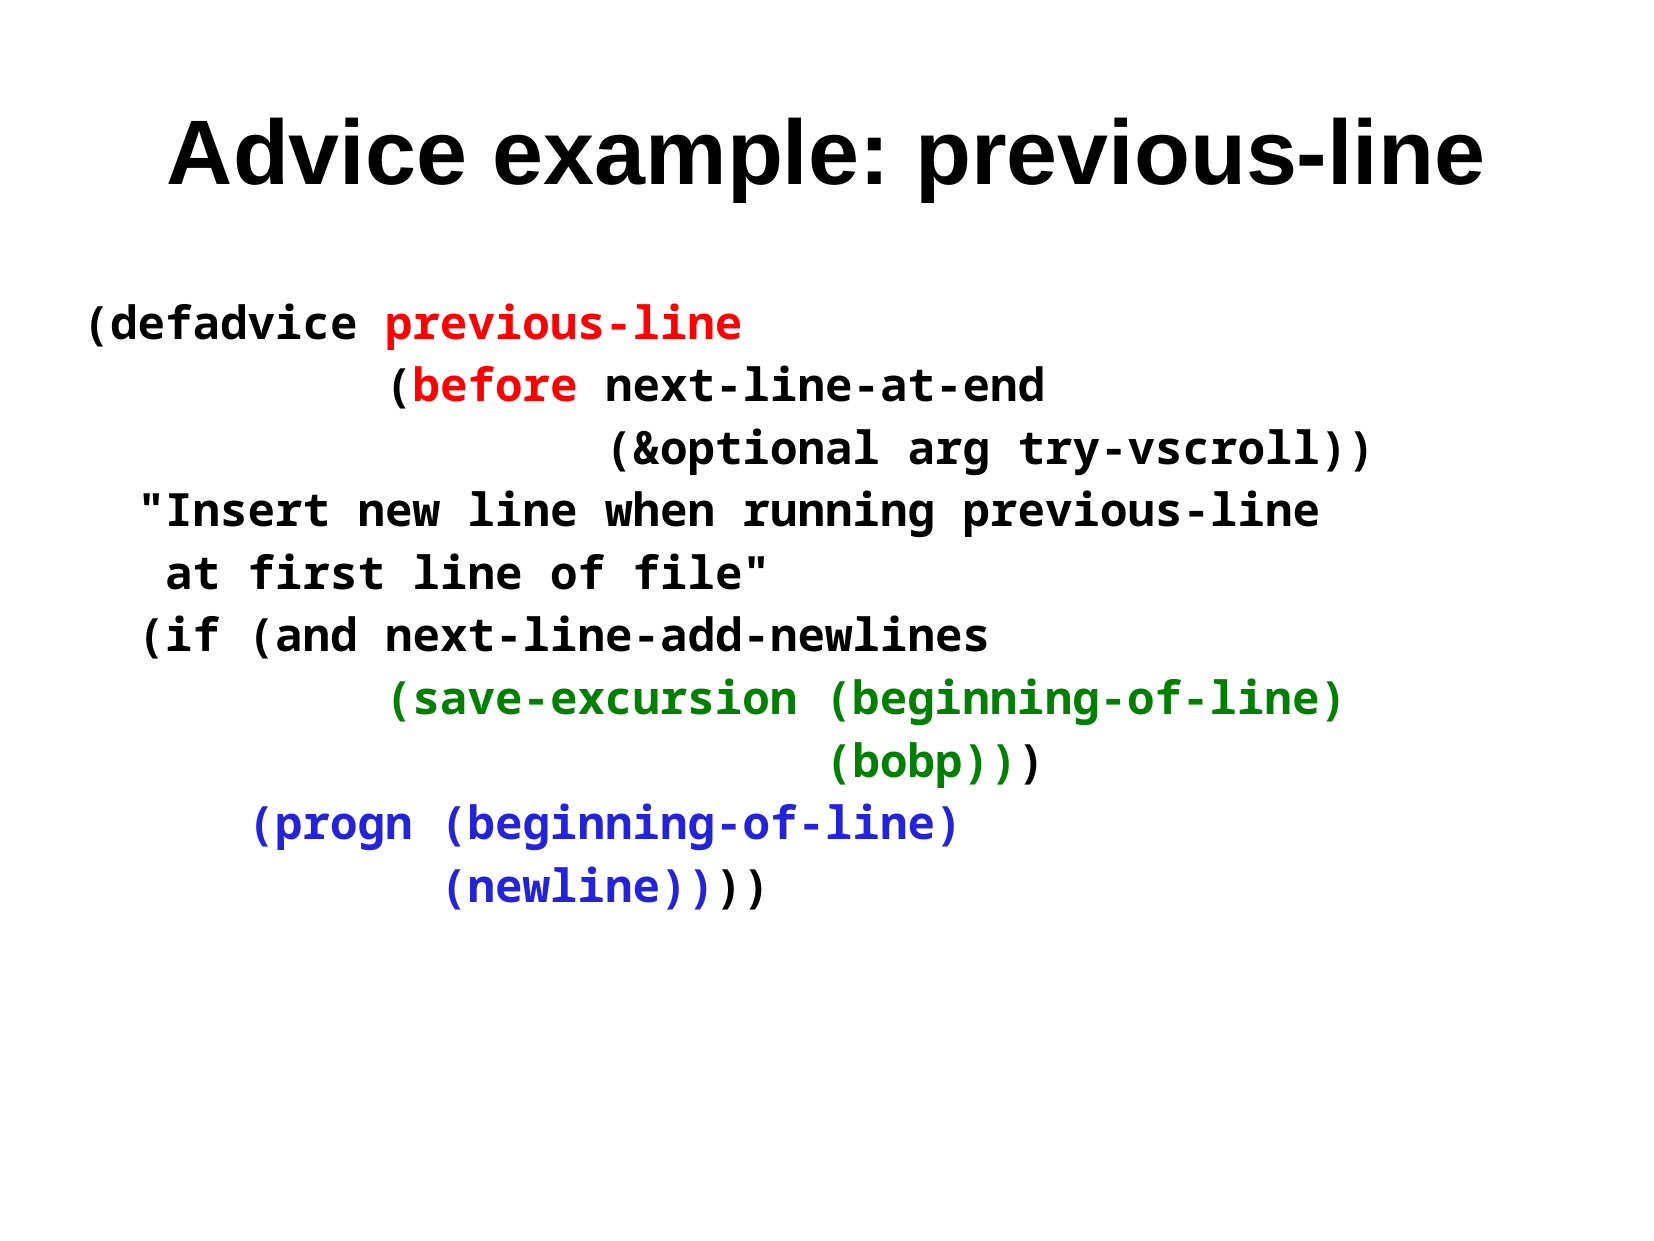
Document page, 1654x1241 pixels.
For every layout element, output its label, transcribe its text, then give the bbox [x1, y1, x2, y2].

list (defadvice previous-line (before next-line-at-end (&optional arg try-vscroll)) "Insert new line when running previous-line at first line of file" (if (and next-line-add-newlines (save-excursion (beginning-of-line) (bobp))) (progn (beginning-of-line) (newline)))) [82, 290, 1571, 1094]
title Advice example: previous-line [82, 56, 1571, 250]
